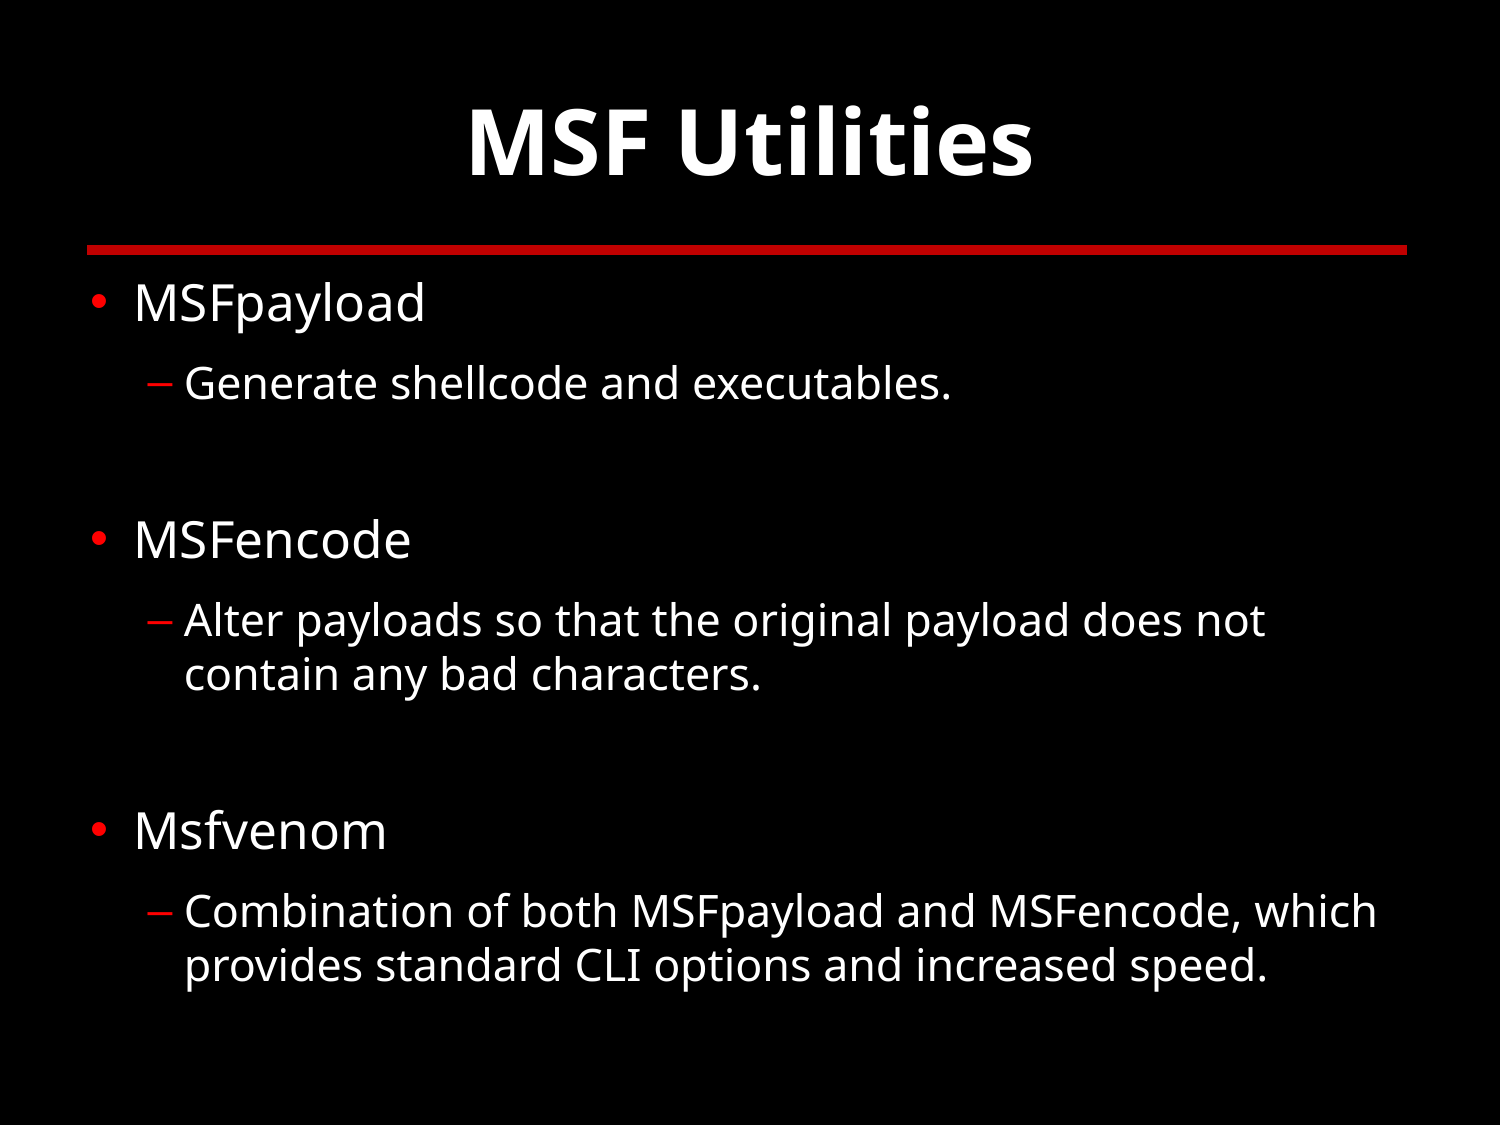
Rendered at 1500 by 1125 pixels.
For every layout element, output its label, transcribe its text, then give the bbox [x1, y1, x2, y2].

list MSFpayload Generate shellcode and executables. MSFencode Alter payloads so that the original payload does not contain any bad characters. Msfvenom Combination of both MSFpayload and MSFencode, which provides standard CLI options and increased speed. [75, 262, 1425, 1005]
title MSF Utilities [75, 45, 1425, 233]
